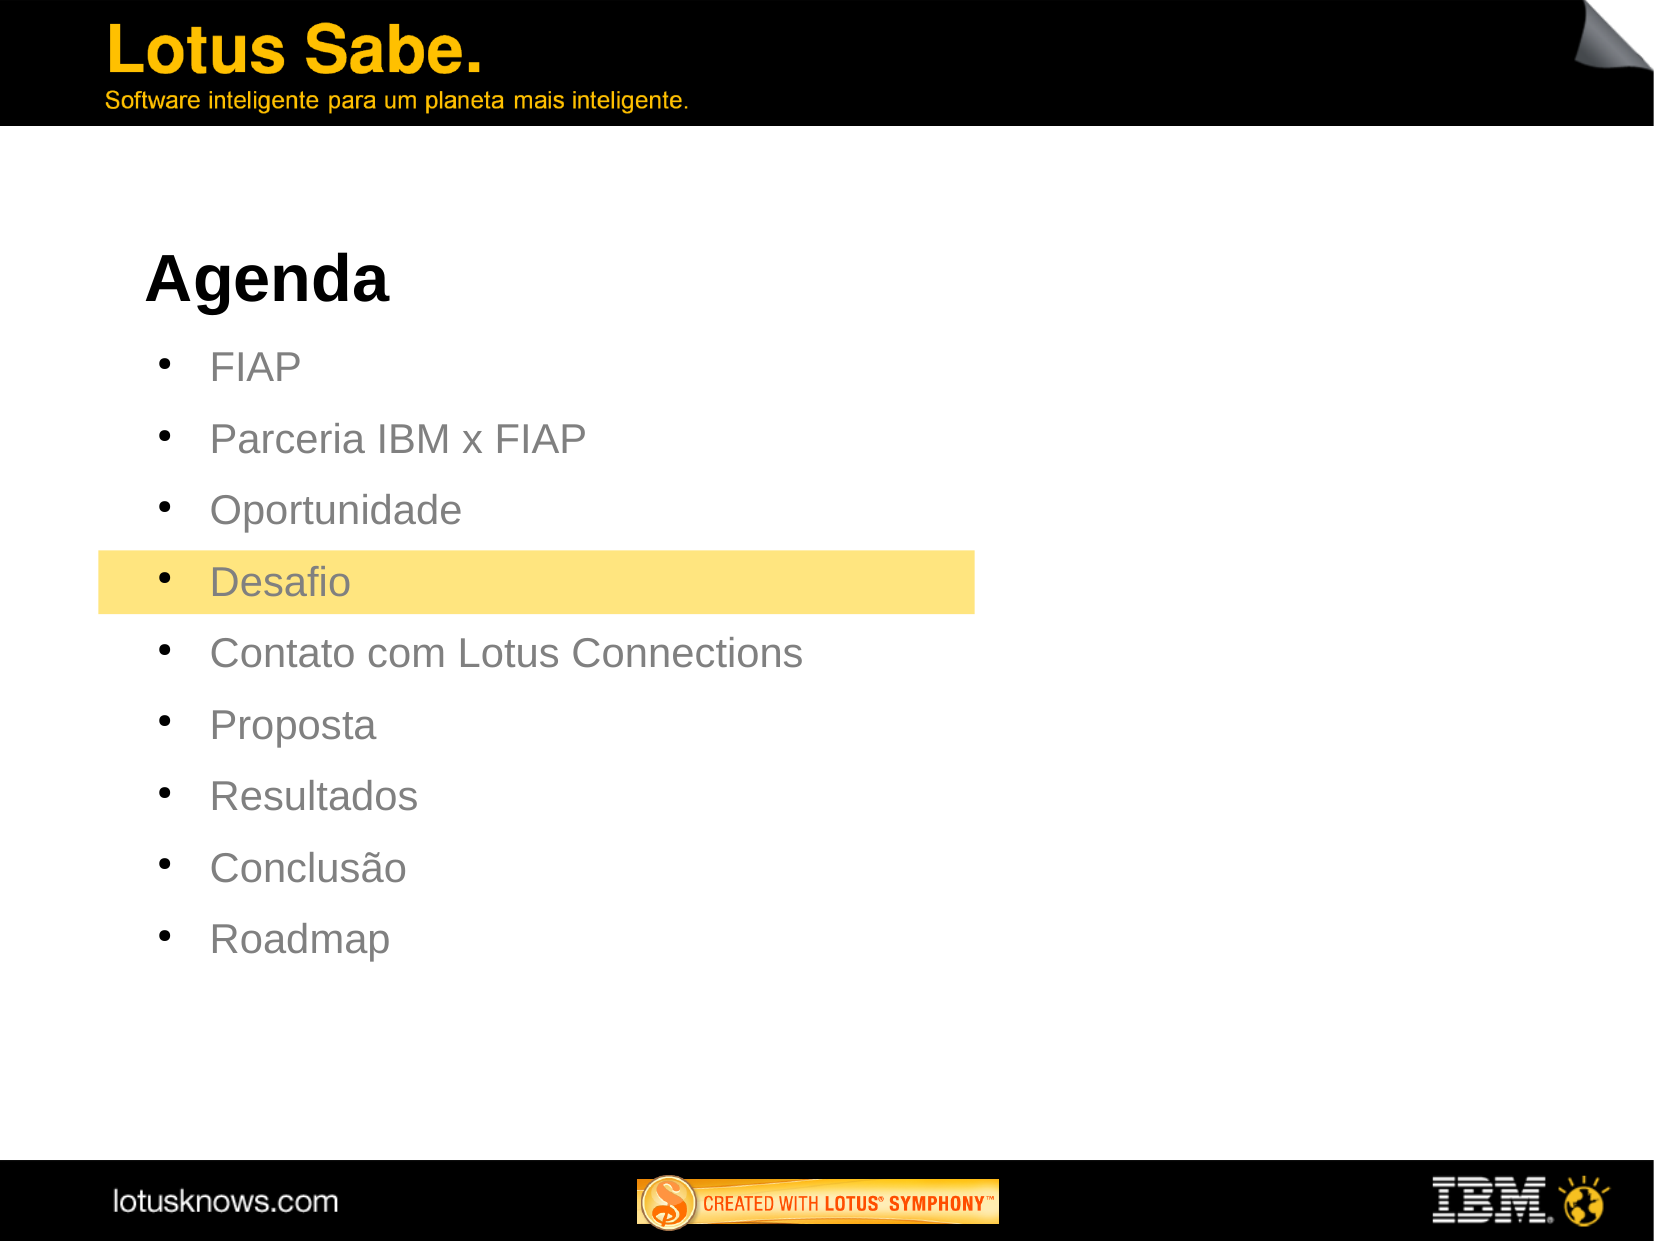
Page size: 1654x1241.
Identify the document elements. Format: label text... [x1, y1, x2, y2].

picture [0, 0, 1654, 126]
title Agenda [145, 143, 1513, 316]
text_box [98, 550, 139, 614]
picture [0, 1160, 1654, 1241]
list FIAP Parceria IBM x FIAP Oportunidade Desafio Contato com Lotus Connections Proposta Resultados Conclusão Roadmap [139, 338, 1552, 988]
